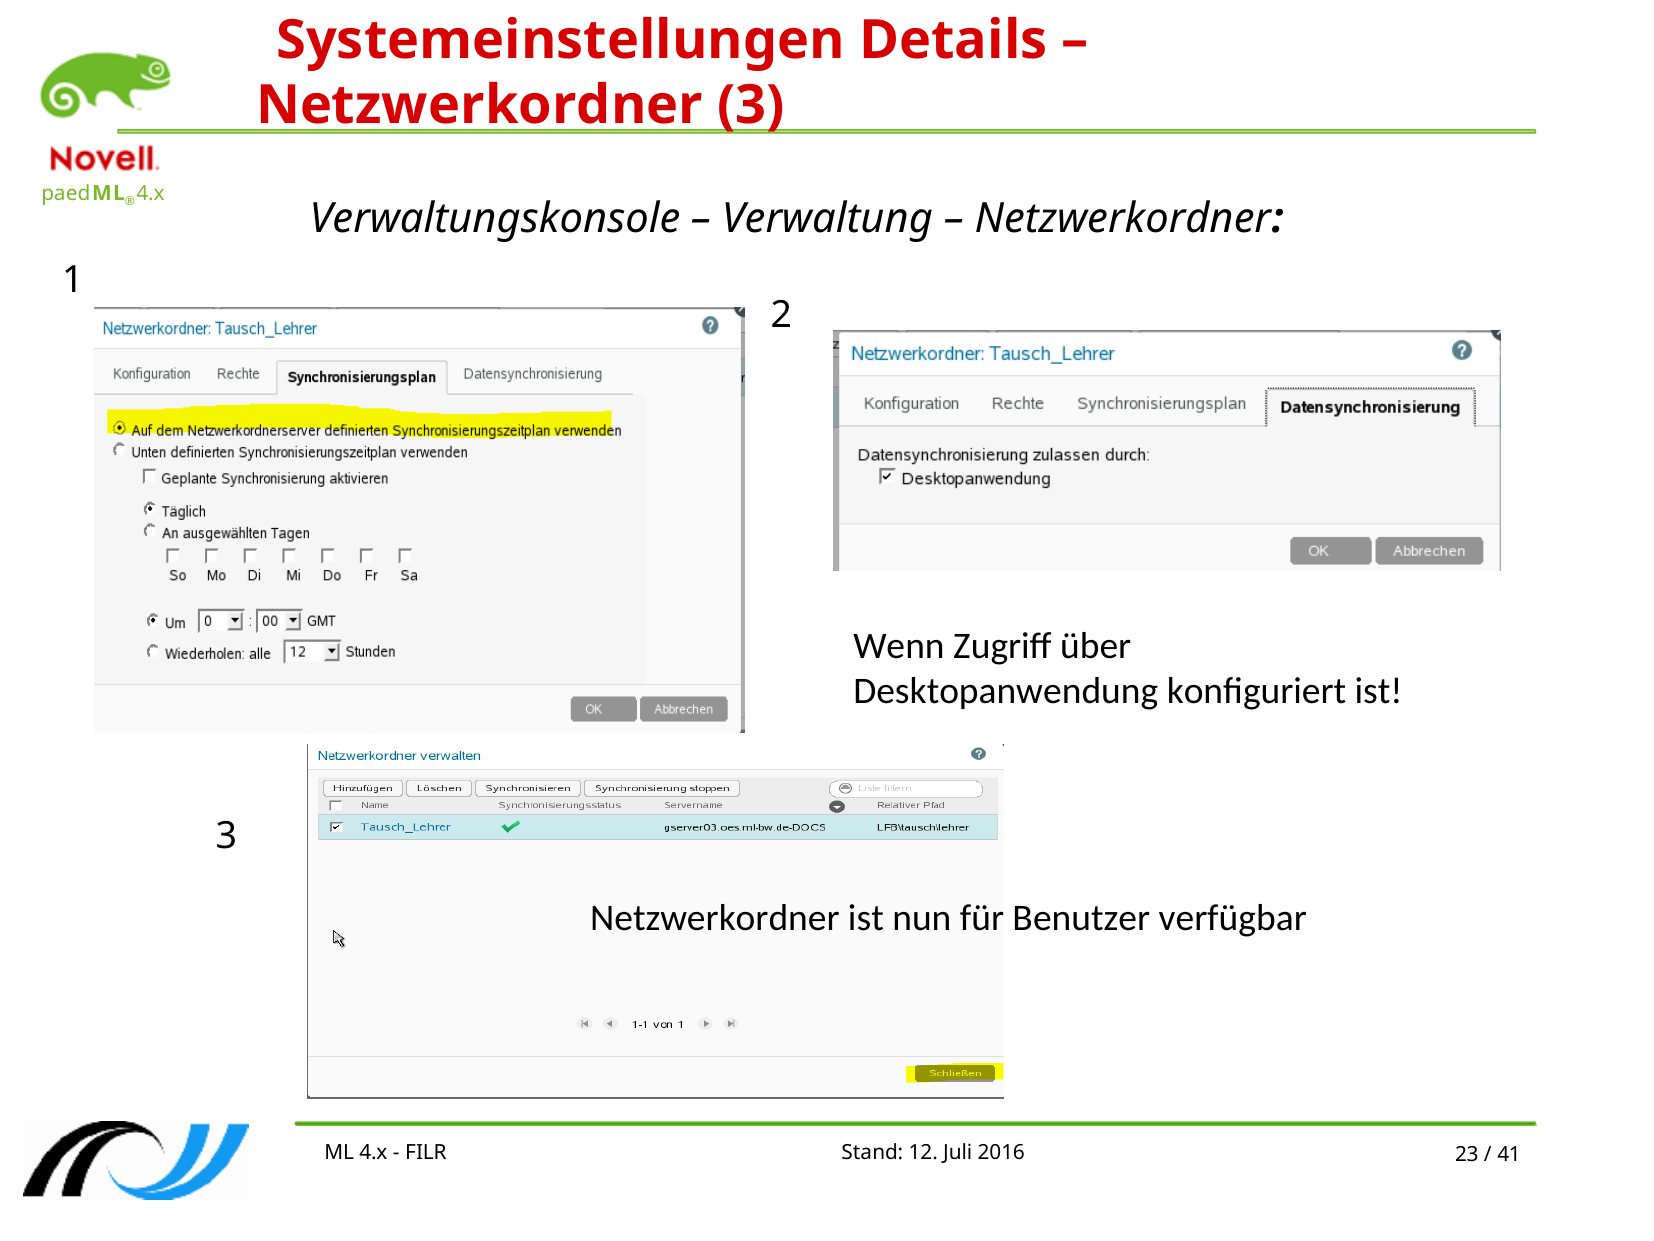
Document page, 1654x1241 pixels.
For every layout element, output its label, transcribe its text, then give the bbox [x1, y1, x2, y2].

text_box Wenn Zugriff über Desktopanwendung konfiguriert ist! [838, 614, 1430, 719]
text_box 1 [47, 248, 83, 308]
picture [833, 330, 1501, 571]
text_box 3 [200, 803, 249, 863]
text_box Netzwerkordner ist nun für Benutzer verfügbar [575, 885, 1323, 946]
list Verwaltungskonsole – Verwaltung – Netzwerkordner: [253, 190, 1530, 479]
picture [94, 307, 745, 733]
picture [26, 35, 184, 193]
title Systemeinstellungen Details – Netzwerkordner (3) [256, 4, 1530, 134]
text_box 2 [755, 282, 792, 343]
picture [23, 1121, 249, 1200]
picture [307, 744, 1004, 1099]
